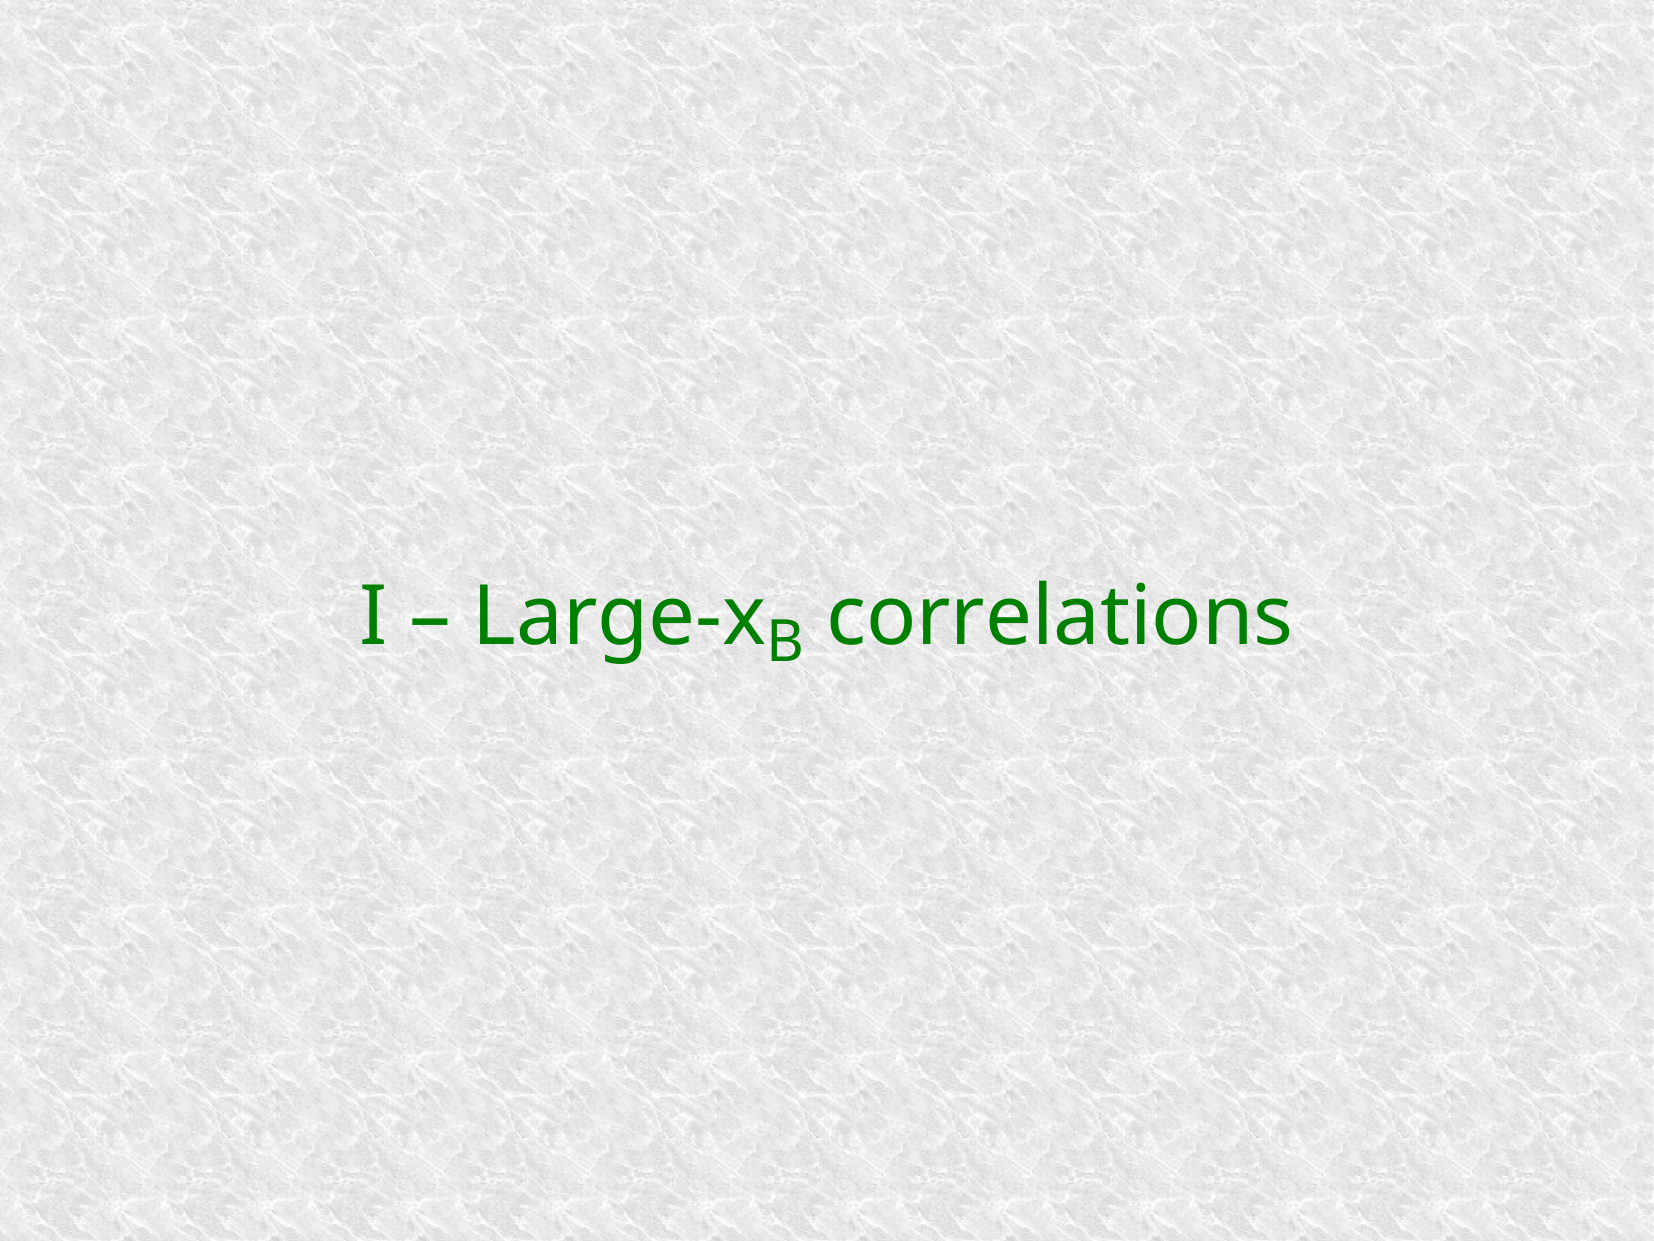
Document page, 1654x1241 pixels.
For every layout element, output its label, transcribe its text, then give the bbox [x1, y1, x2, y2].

picture [0, 0, 1654, 1241]
text_box I – Large-xB correlations [53, 548, 1600, 709]
